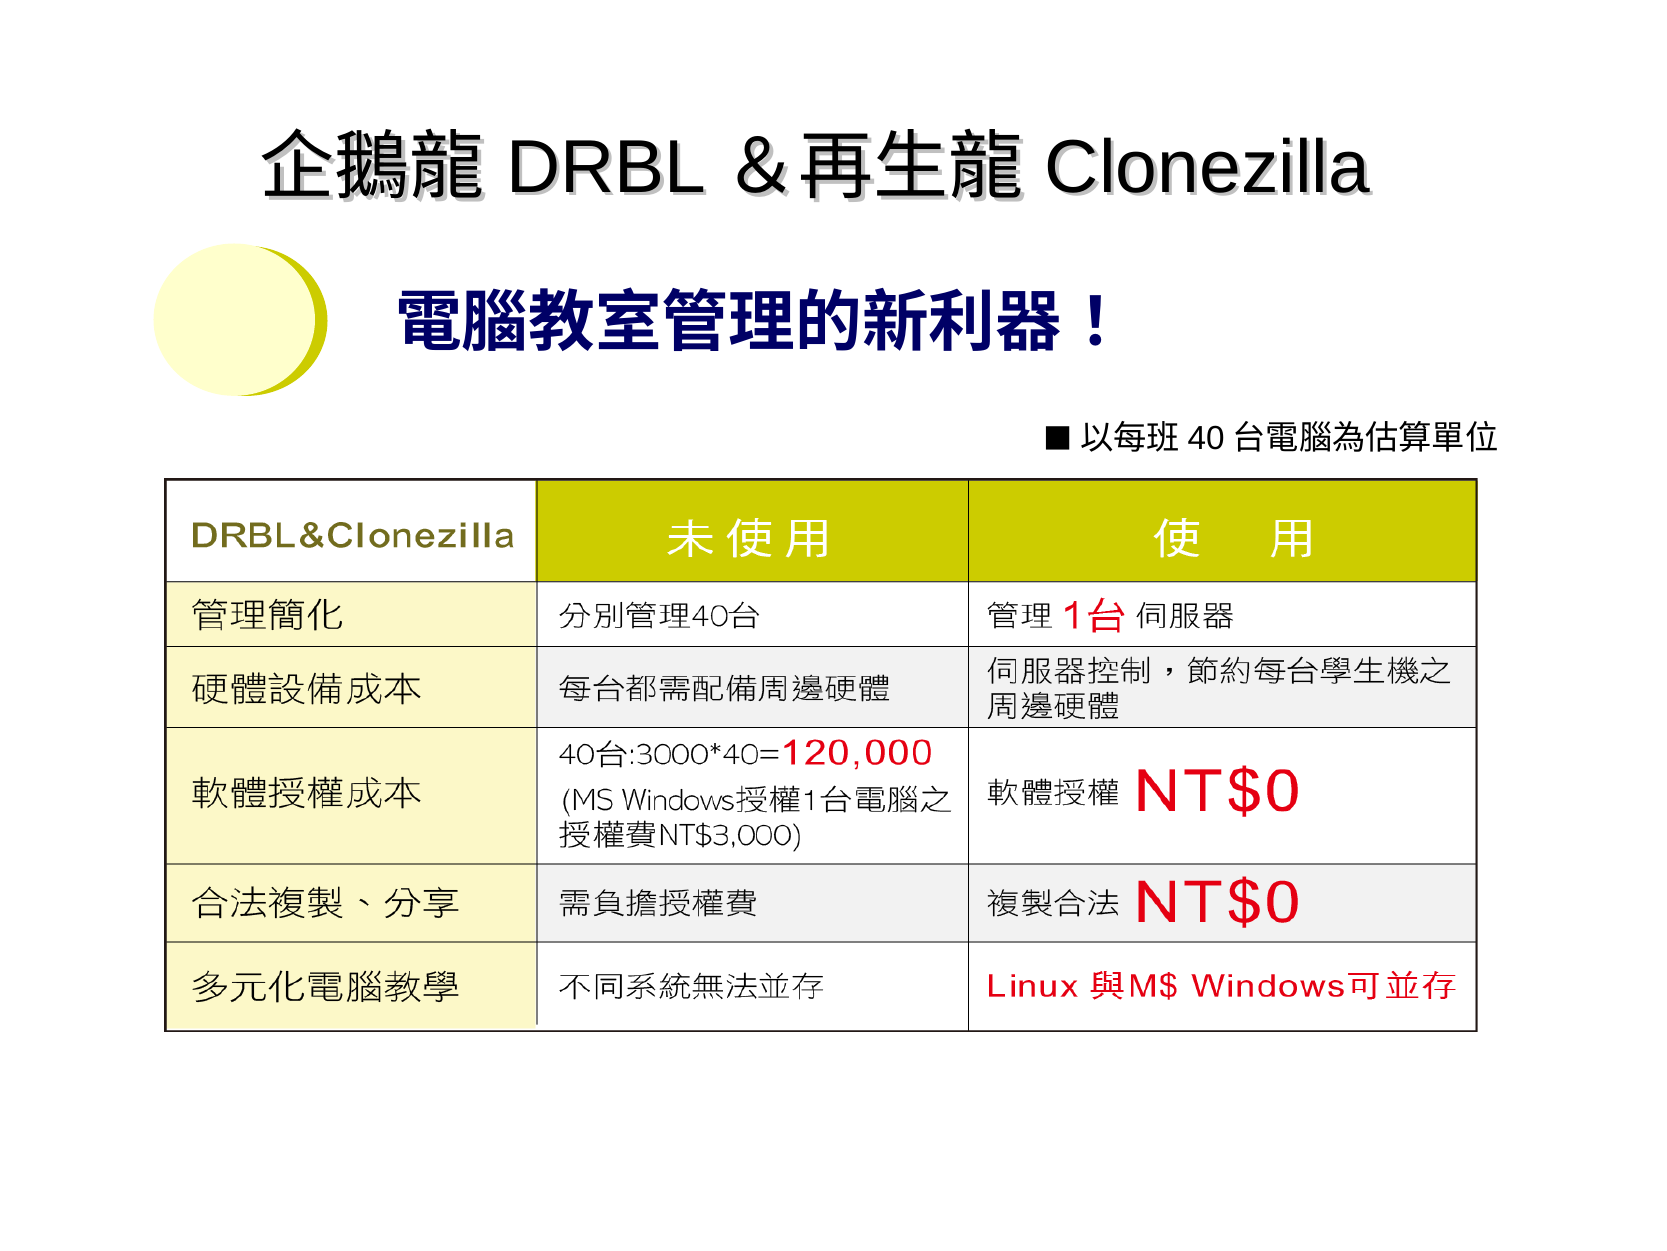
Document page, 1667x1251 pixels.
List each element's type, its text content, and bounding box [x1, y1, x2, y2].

text_box ■以每班40台電腦為估算單位 [1029, 408, 1517, 464]
text_box 電腦教室管理的新利器！ [380, 270, 1150, 367]
picture [164, 478, 1478, 1032]
title 企鵝龍DRBL＆再生龍Clonezilla [141, 101, 1489, 222]
text_box [153, 243, 328, 396]
